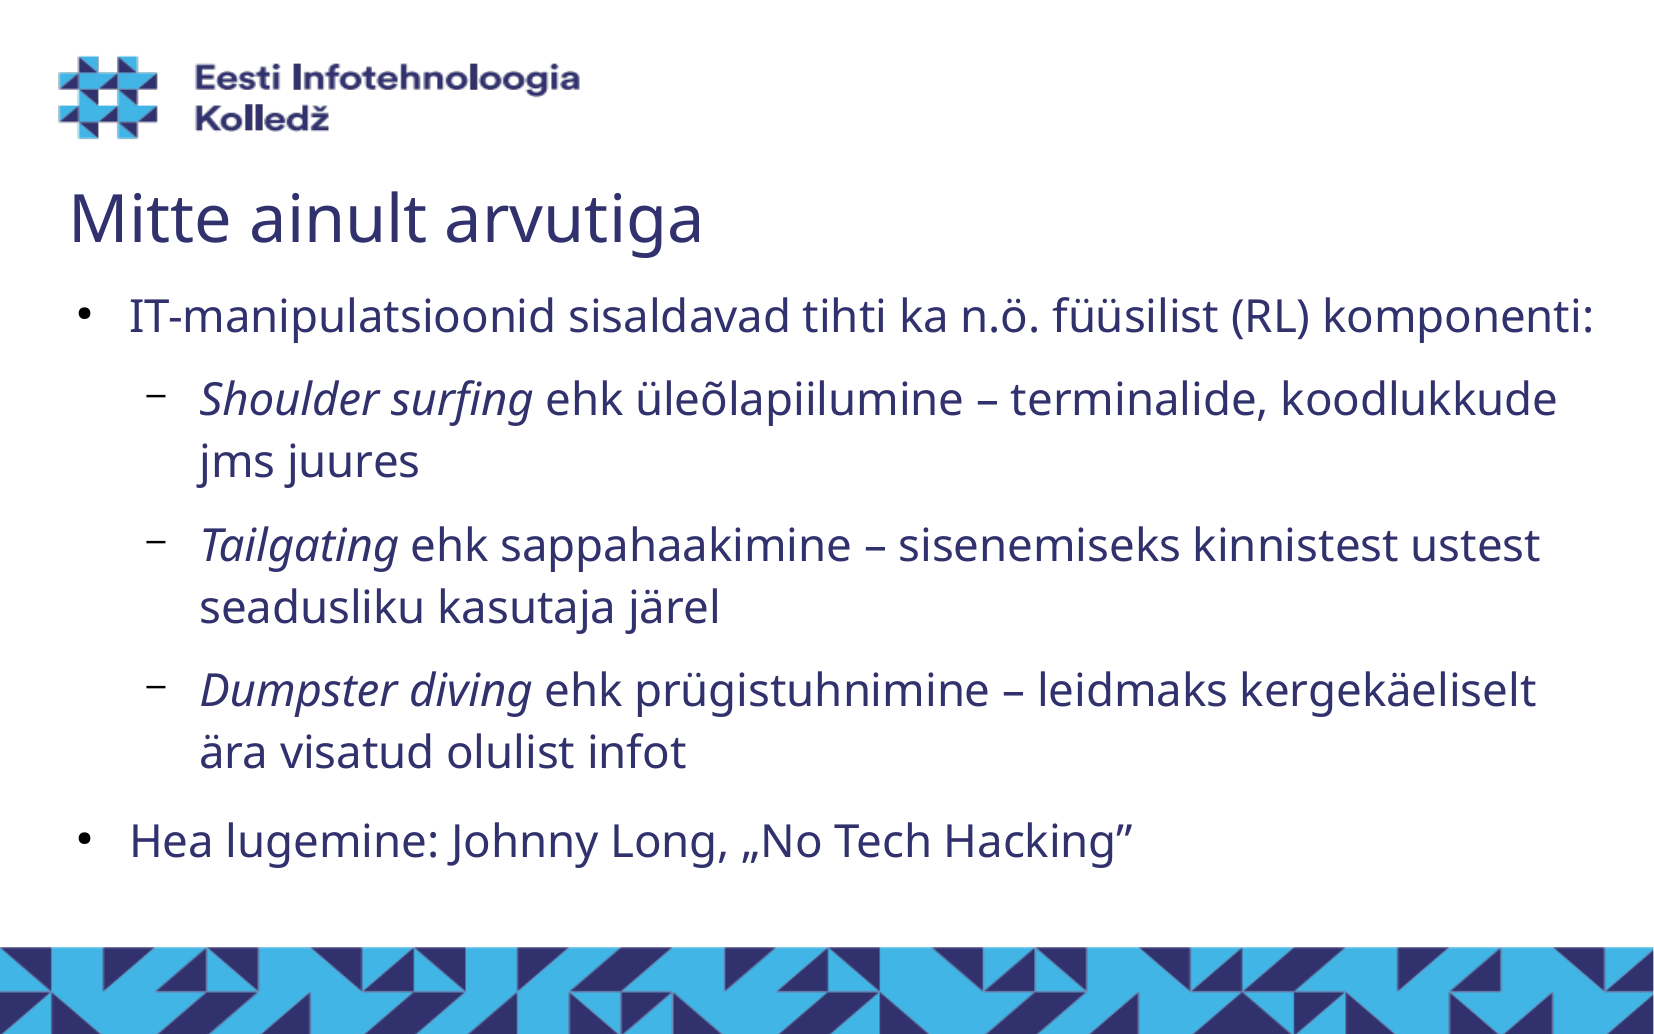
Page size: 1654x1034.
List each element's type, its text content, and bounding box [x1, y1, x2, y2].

title Mitte ainult arvutiga [68, 147, 1536, 283]
list IT-manipulatsioonid sisaldavad tihti ka n.ö. füüsilist (RL) komponenti: Shoulder surfing ehk üleõlapiilumine – terminalide, koodlukkude jms juures Tailgating ehk sappahaakimine – sisenemiseks kinnistest ustest seadusliku kasutaja järel Dumpster diving ehk prügistuhnimine – leidmaks kergekäeliselt ära visatud olulist infot Hea lugemine: Johnny Long, „No Tech Hacking” [59, 283, 1595, 936]
